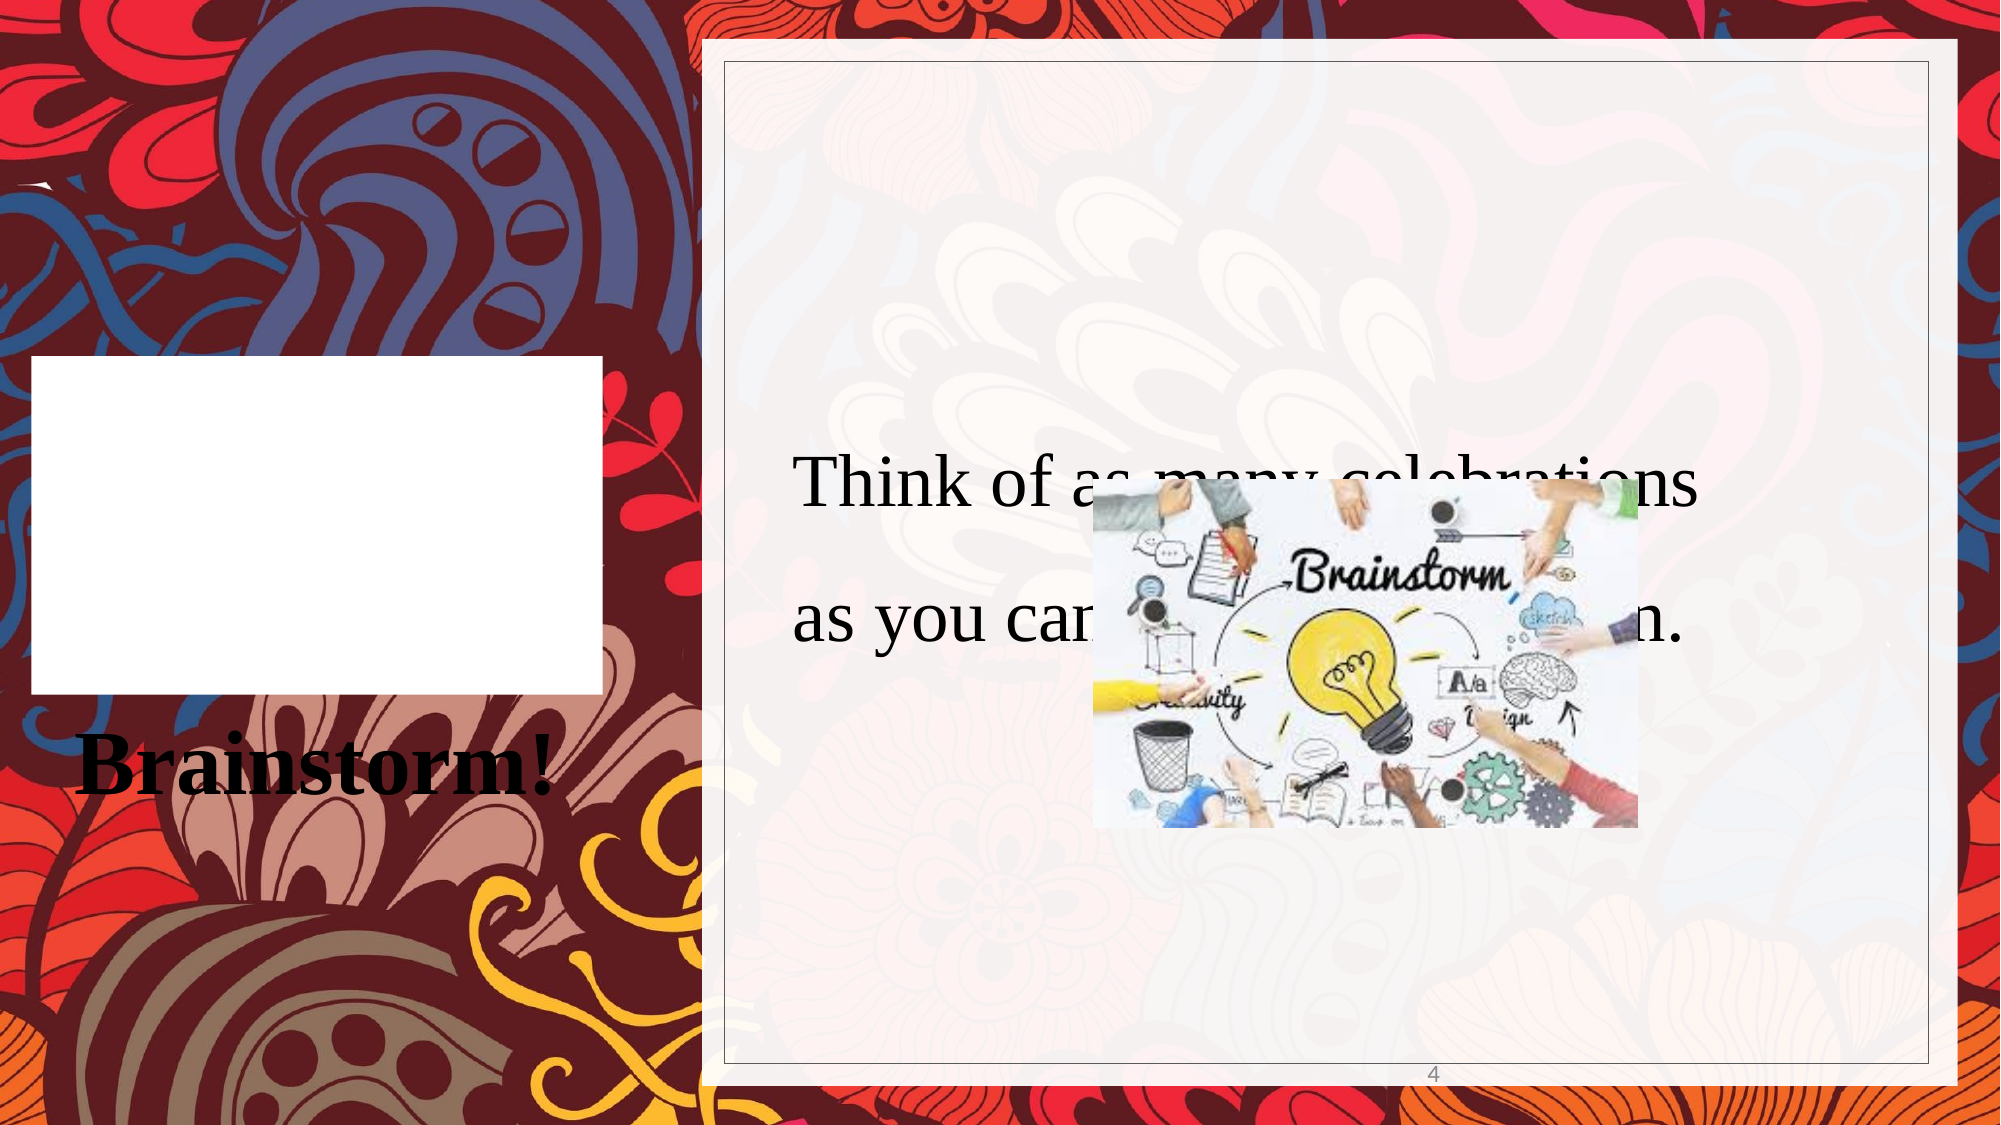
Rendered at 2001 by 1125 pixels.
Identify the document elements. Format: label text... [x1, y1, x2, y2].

picture [0, 0, 2000, 1125]
text_box Brainstorm! [31, 356, 603, 695]
text_box [702, 39, 1958, 1103]
title Think of as many celebrations as you can. Write them down. [659, 154, 1853, 441]
